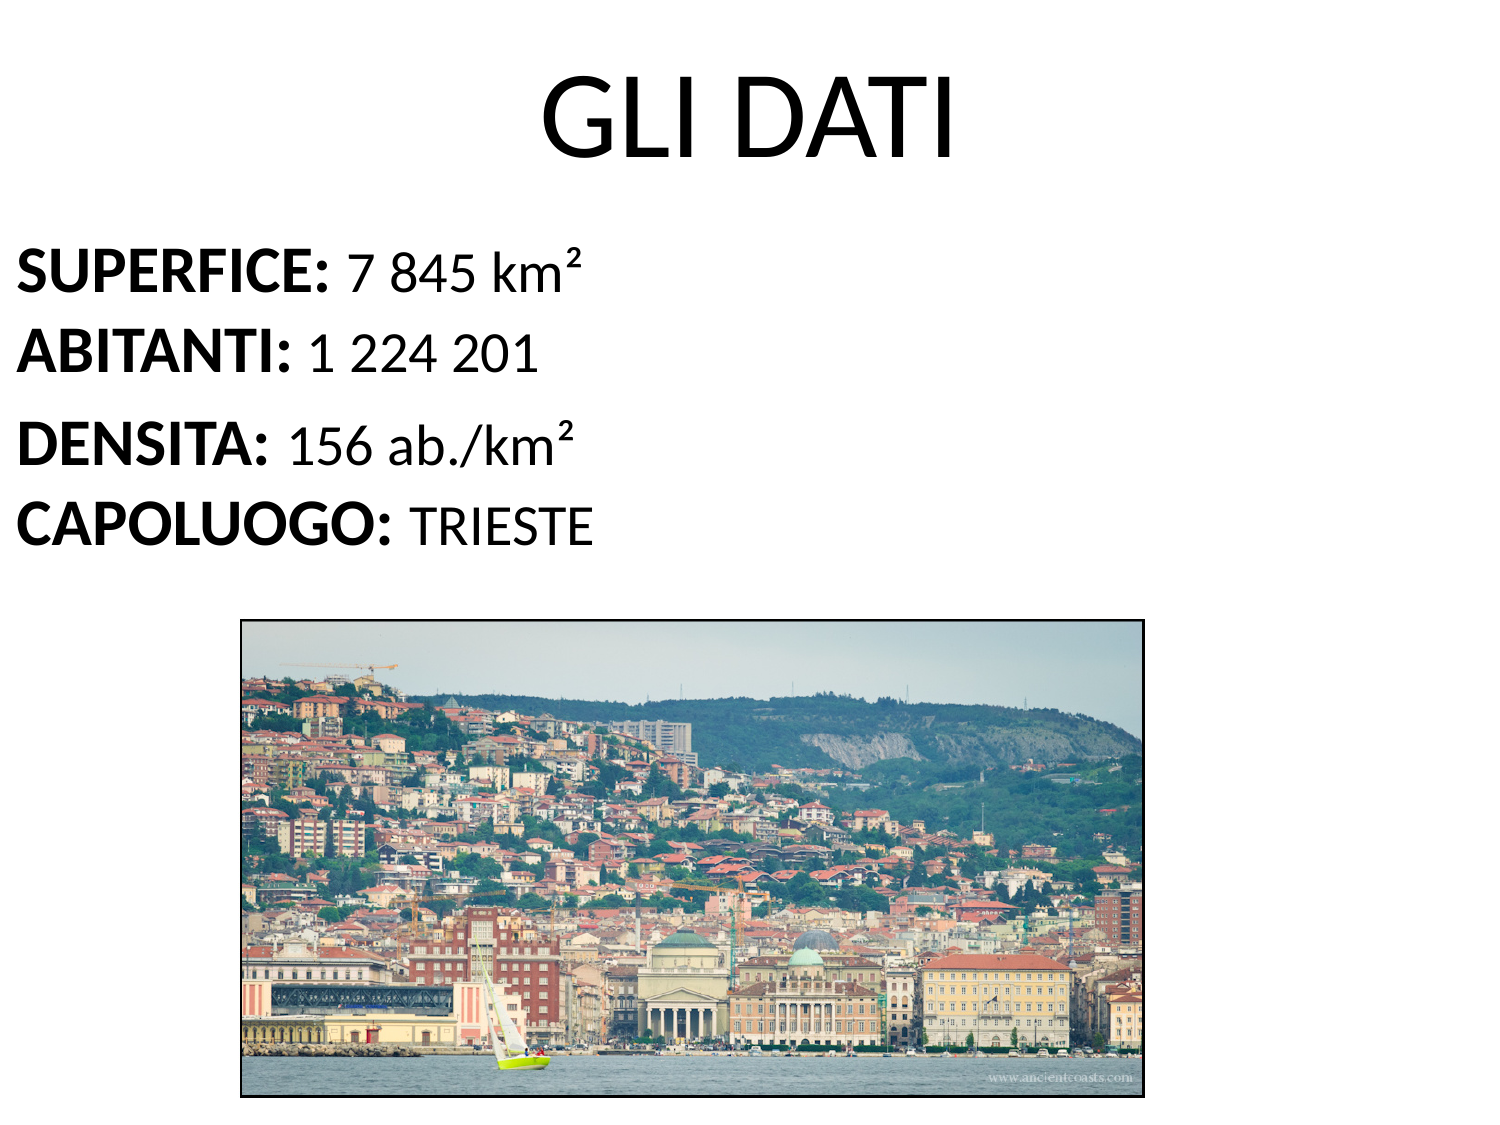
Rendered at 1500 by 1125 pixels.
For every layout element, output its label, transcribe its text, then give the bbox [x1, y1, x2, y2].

title GLI DATI [75, 19, 1425, 197]
picture [230, 609, 1154, 1107]
list SUPERFICE: 7 845 km² ABITANTI: 1 224 201 DENSITA: 156 ab./km² CAPOLUOGO: TRIESTE [1, 218, 1091, 838]
